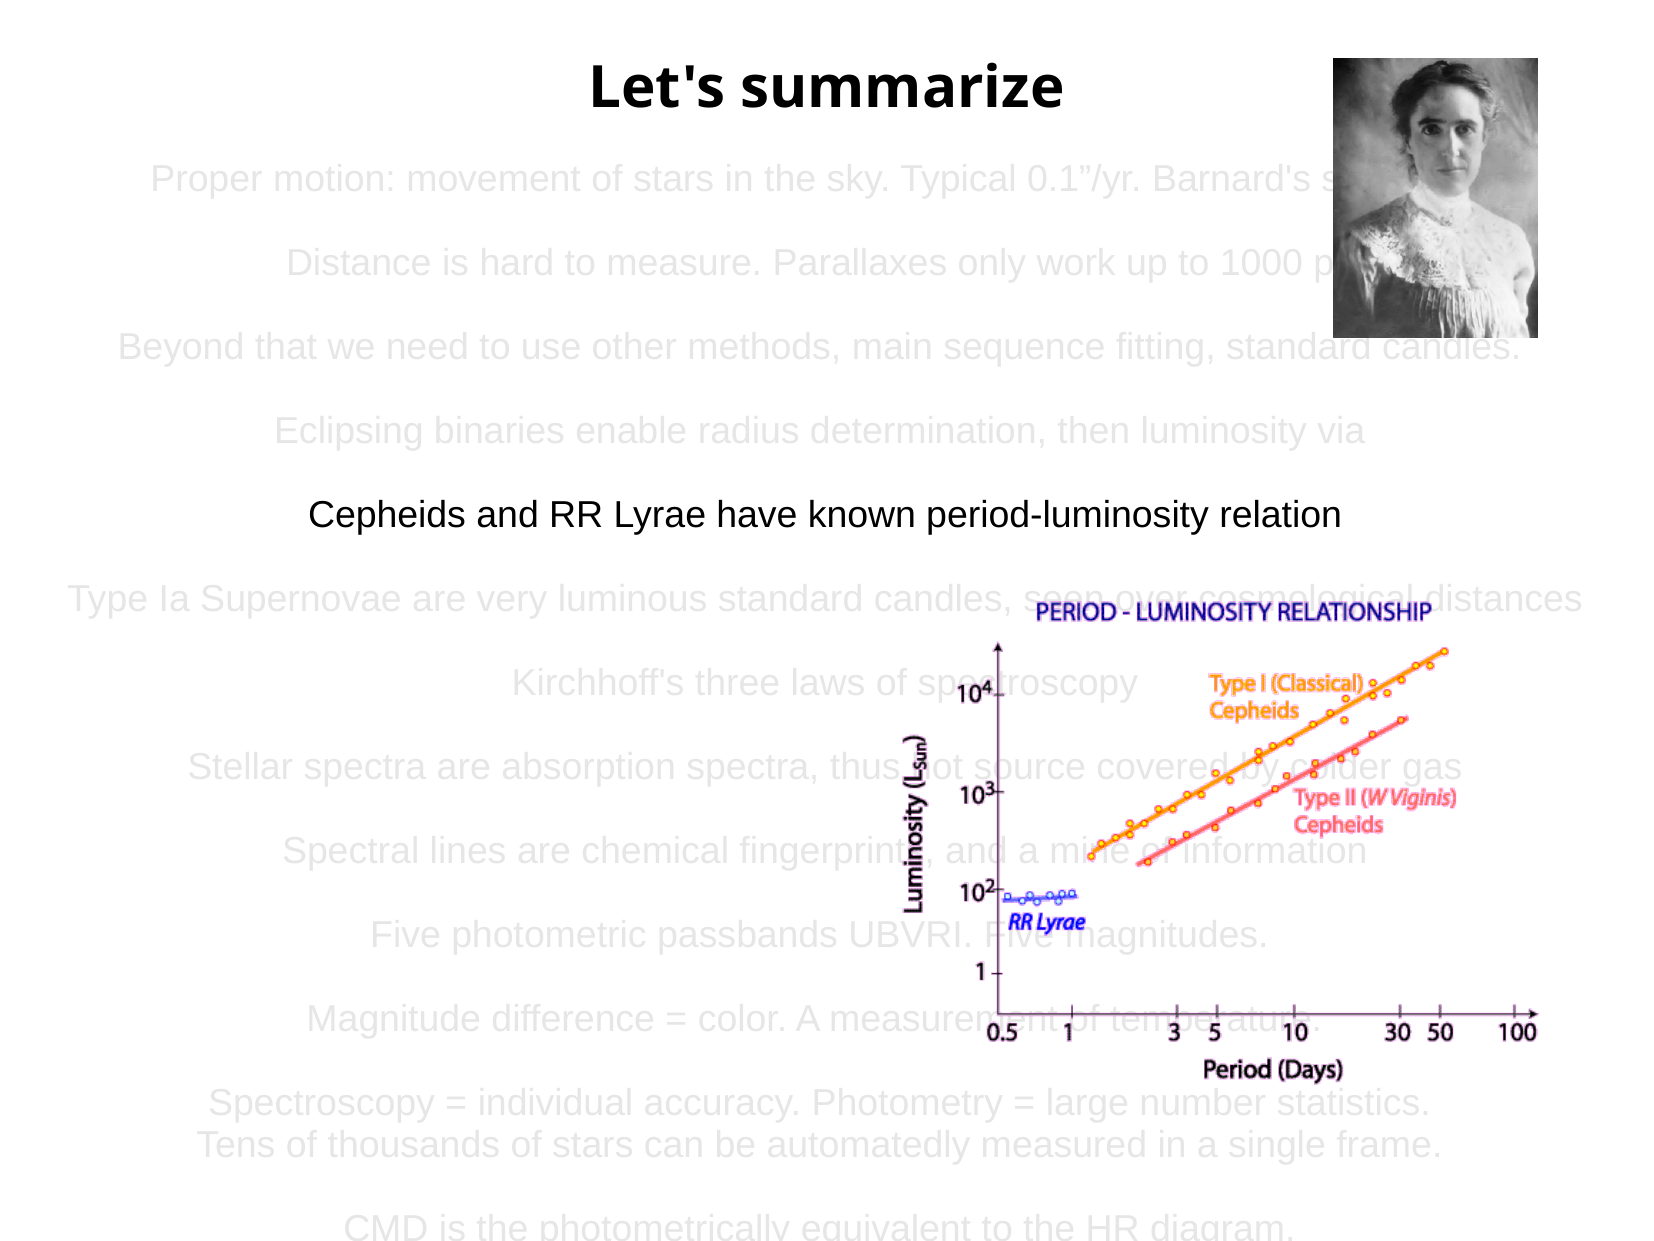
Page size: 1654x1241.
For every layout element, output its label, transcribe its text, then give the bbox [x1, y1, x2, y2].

text_box Let's summarize [0, 37, 1654, 121]
picture [900, 599, 1539, 1085]
text_box Proper motion: movement of stars in the sky. Typical 0.1”/yr. Barnard's star 10”/yr. Distance is hard to measure. Parallaxes only work up to 1000 pc. Beyond that we need to use other methods, main sequence fitting, standard candles. Eclipsing binaries enable radius determination, then luminosity via Cepheids and RR Lyrae have known period-luminosity relation Type Ia Supernovae are very luminous standard candles, seen over cosmological distances Kirchhoff's three laws of spectroscopy Stellar spectra are absorption spectra, thus hot source covered by colder gas Spectral lines are chemical fingerprints, and a mine of information Five photometric passbands UBVRI. Five magnitudes. Magnitude difference = color. A measurement of temperature. Spectroscopy = individual accuracy. Photometry = large number statistics. Tens of thousands of stars can be automatedly measured in a single frame. CMD is the photometrically equivalent to the HR diagram. [37, 150, 1613, 1241]
picture [1333, 58, 1538, 338]
